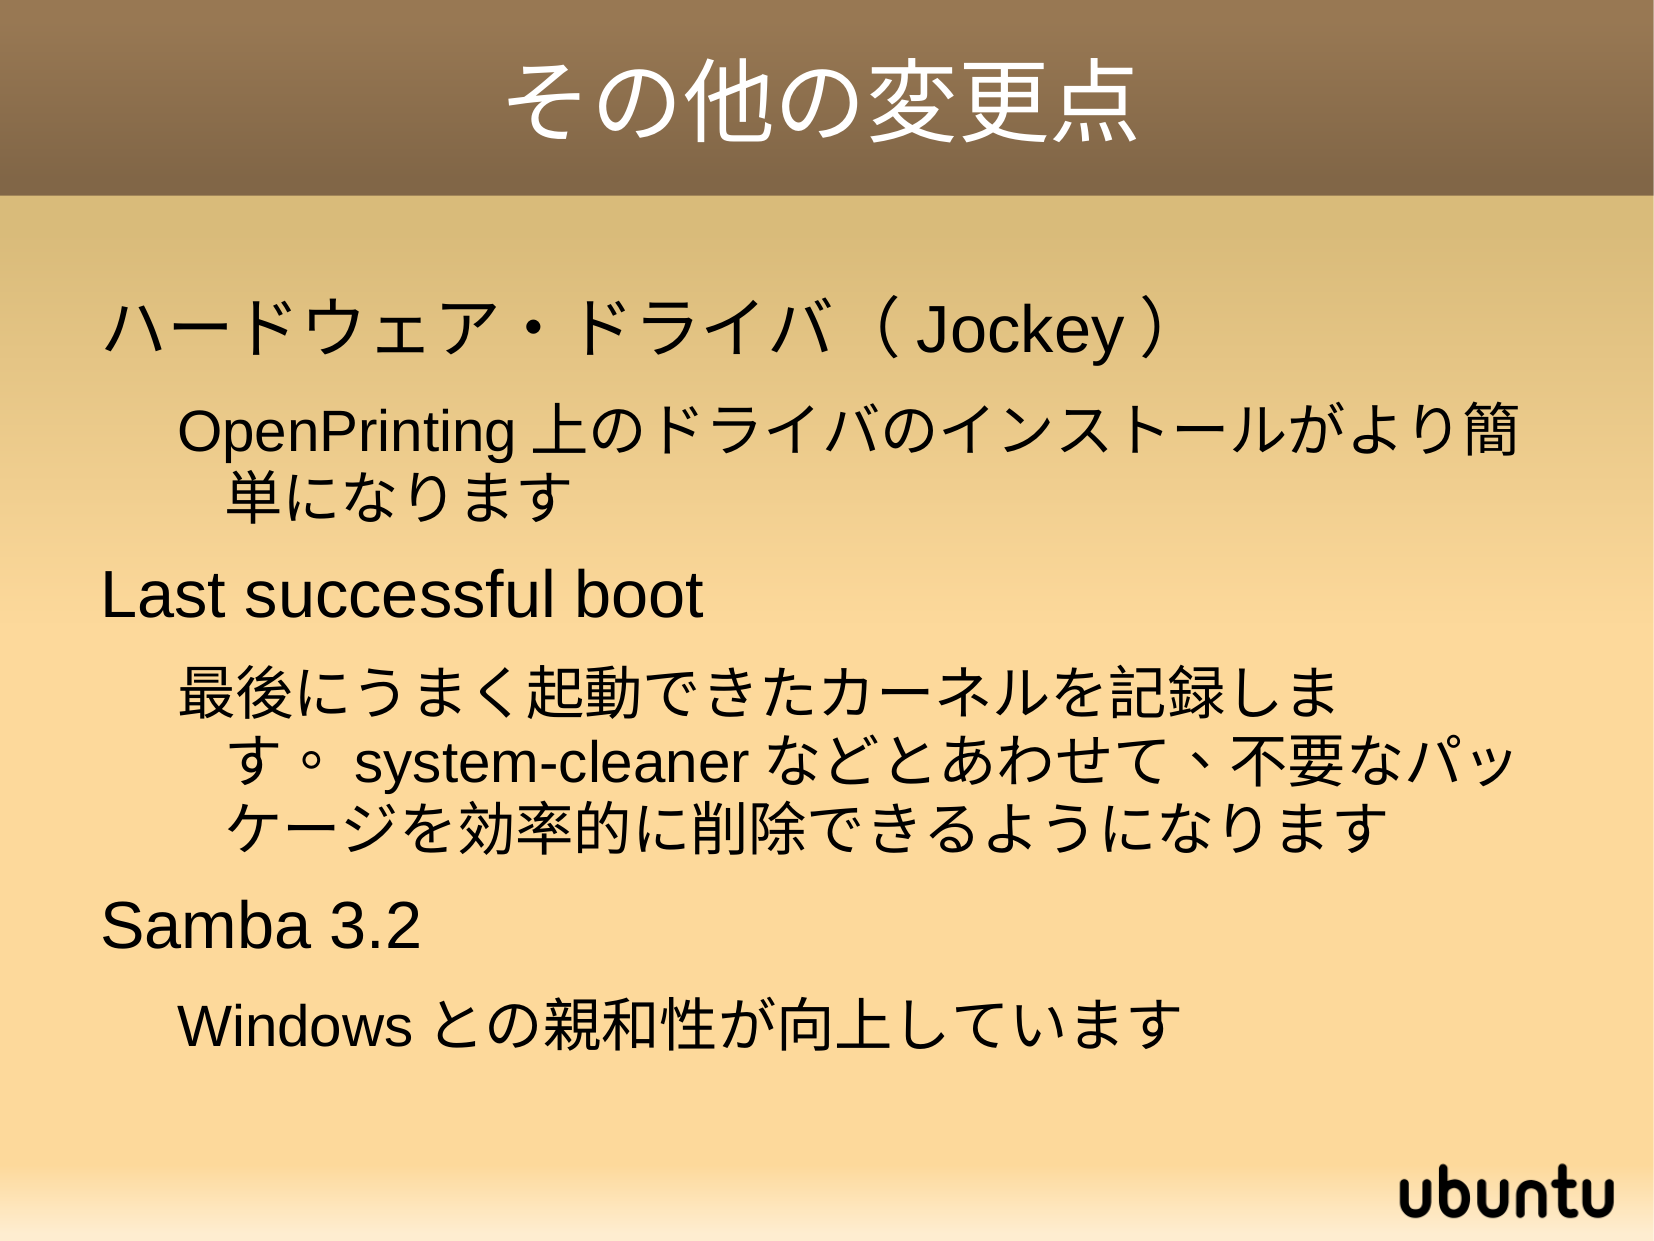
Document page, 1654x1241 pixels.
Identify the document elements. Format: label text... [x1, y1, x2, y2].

list ハードウェア・ドライバ（Jockey） OpenPrinting上のドライバのインストールがより簡単になります Last successful boot 最後にうまく起動できたカーネルを記録します。system-cleanerなどとあわせて、不要なパッケージを効率的に削除できるようになります Samba 3.2 Windowsとの親和性が向上しています [82, 290, 1571, 1112]
title その他の変更点 [76, 7, 1565, 200]
picture [0, 0, 1654, 1241]
